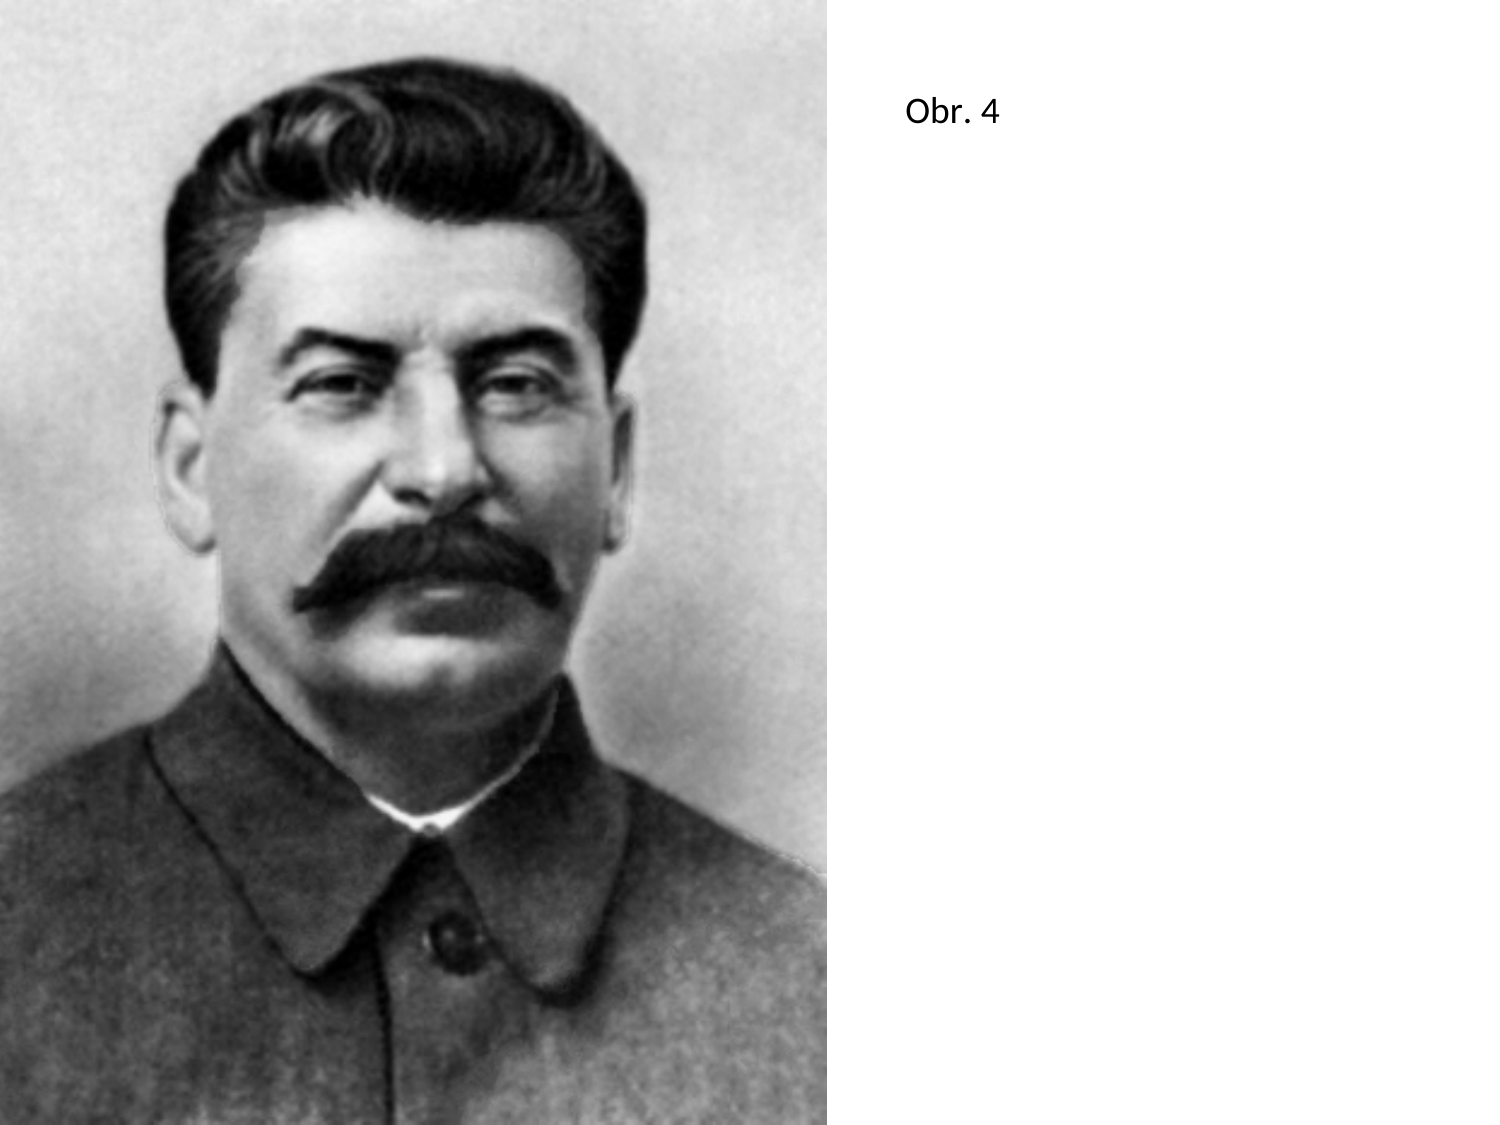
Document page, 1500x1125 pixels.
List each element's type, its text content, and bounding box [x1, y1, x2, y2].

text_box Obr. 4 [890, 78, 1015, 139]
picture [0, 0, 827, 1125]
